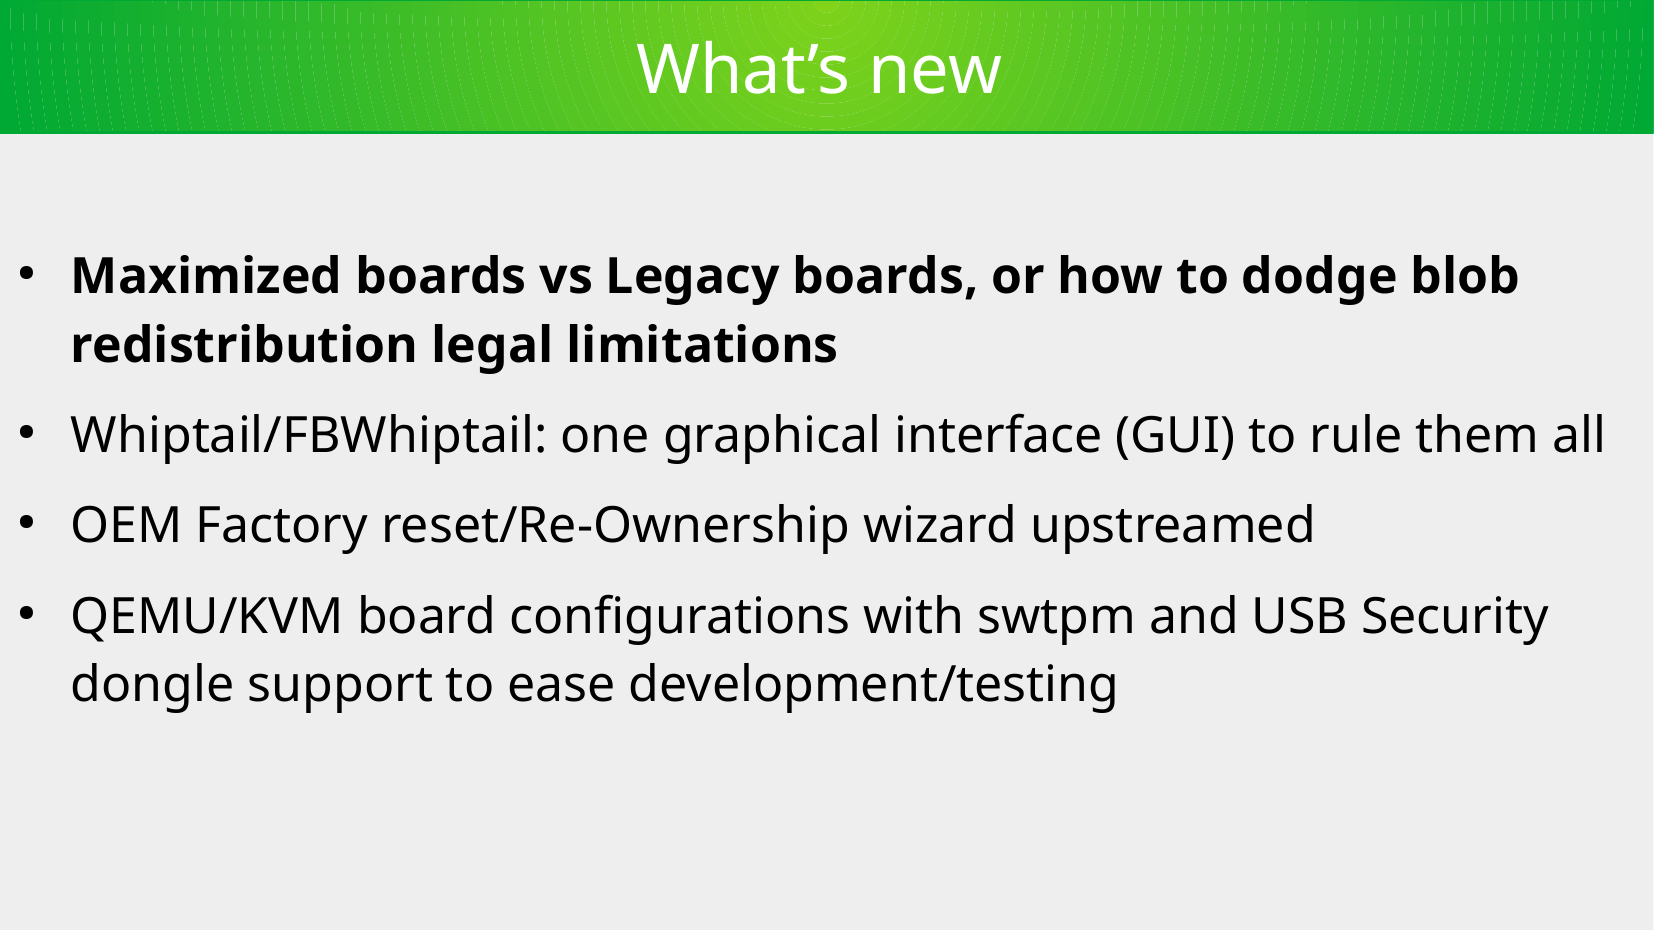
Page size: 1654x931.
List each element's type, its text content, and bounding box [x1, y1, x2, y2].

title What’s new [73, 14, 1565, 119]
list Maximized boards vs Legacy boards, or how to dodge blob redistribution legal limitations Whiptail/FBWhiptail: one graphical interface (GUI) to rule them all OEM Factory reset/Re-Ownership wizard upstreamed QEMU/KVM board configurations with swtpm and USB Security dongle support to ease development/testing [0, 150, 1654, 931]
